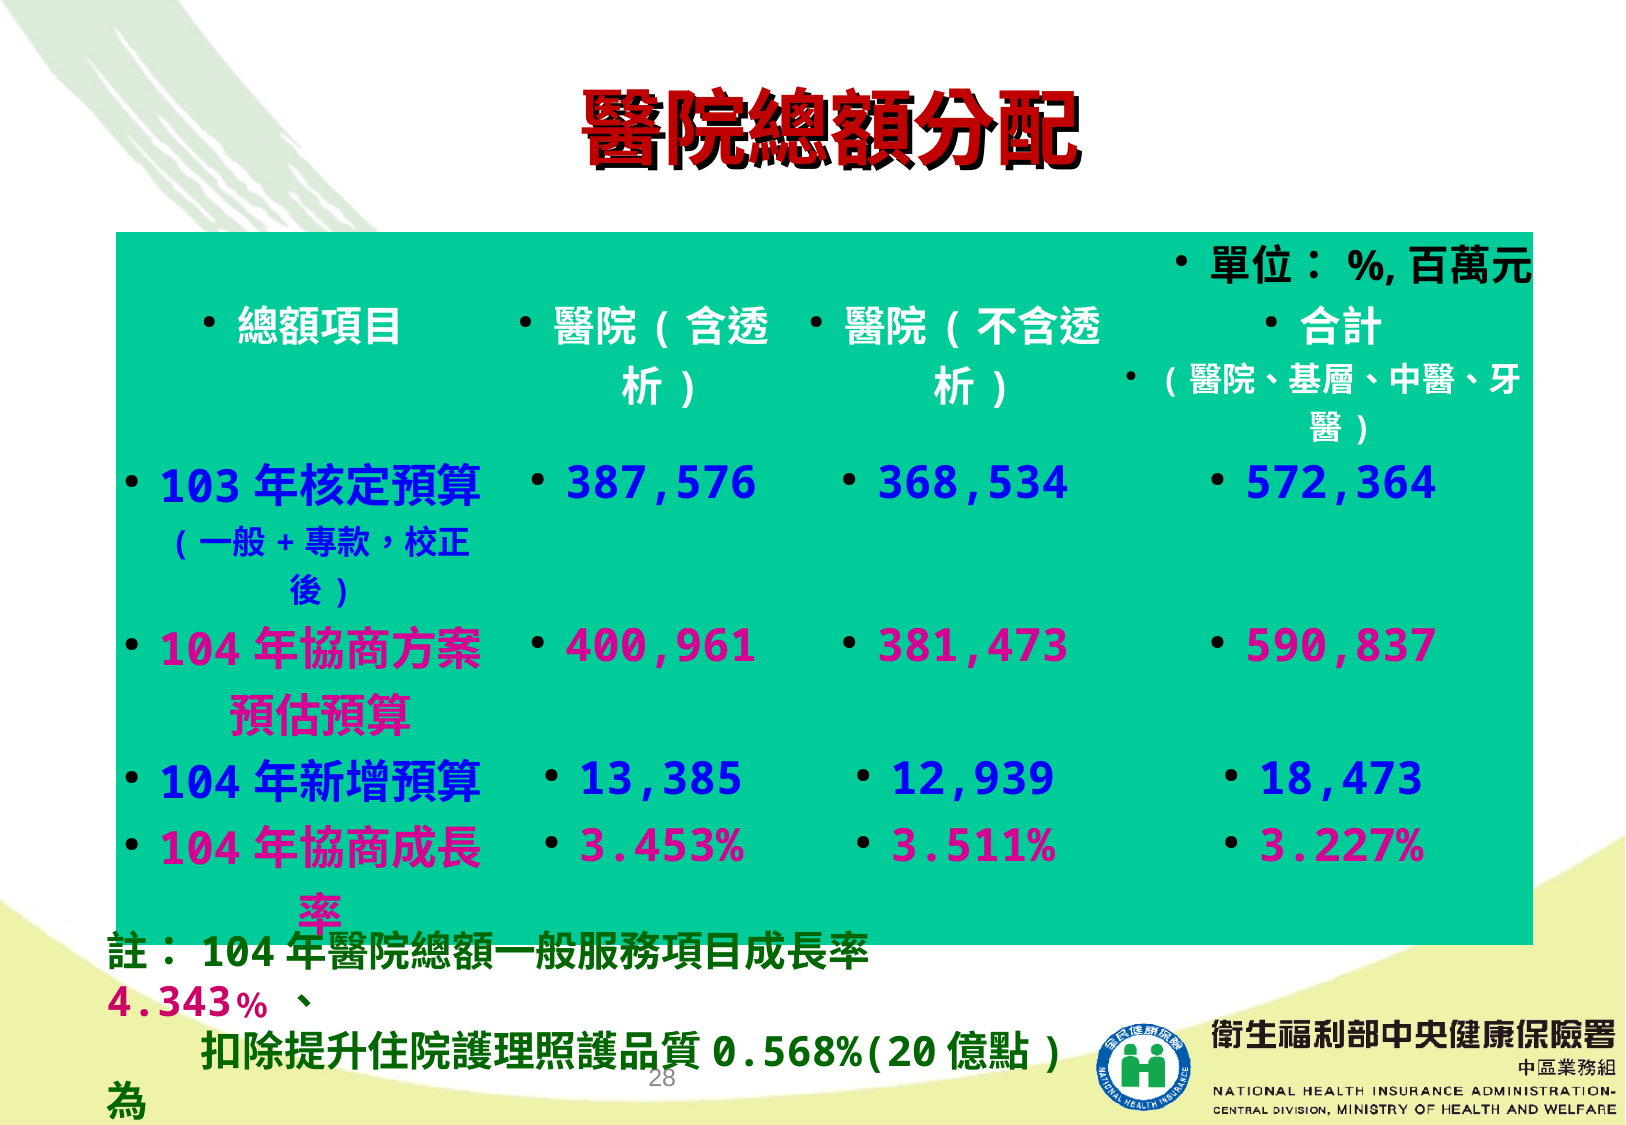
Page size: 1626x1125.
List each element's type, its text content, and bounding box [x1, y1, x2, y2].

table_cell 3.511% [796, 812, 1114, 945]
table_cell 572,364 [1114, 450, 1533, 613]
table_cell 368,534 [796, 450, 1114, 613]
table_header 單位：%,百萬元 [116, 232, 1533, 293]
table_cell 381,473 [796, 613, 1114, 745]
text_box 註：104年醫院總額一般服務項目成長率4.343﹪、 扣除提升住院護理照護品質0.568%(20億點)為 3.775%。 [92, 917, 1084, 1125]
table_cell 總額項目 [116, 293, 491, 450]
table_cell 104年新增預算 [116, 745, 491, 812]
table_cell 104年協商方案 預估預算 [116, 613, 491, 745]
title 醫院總額分配 [210, 66, 1450, 185]
table_cell 18,473 [1114, 745, 1533, 812]
table_cell 104年協商成長率 [116, 812, 491, 917]
table_cell 醫院(不含透析) [796, 293, 1114, 450]
table_cell 合計 (醫院、基層、中醫、牙醫) [1114, 293, 1533, 450]
table_cell 387,576 [491, 450, 796, 613]
table_cell 12,939 [796, 745, 1114, 812]
table_cell 103年核定預算 (一般+專款，校正後) [116, 450, 491, 613]
table_cell 400,961 [491, 613, 796, 745]
table_cell 590,837 [1114, 613, 1533, 745]
table_cell 13,385 [491, 745, 796, 812]
table_cell 醫院(含透析) [491, 293, 796, 450]
table_cell 3.453% [491, 812, 796, 917]
table_cell 3.227% [1114, 812, 1533, 945]
